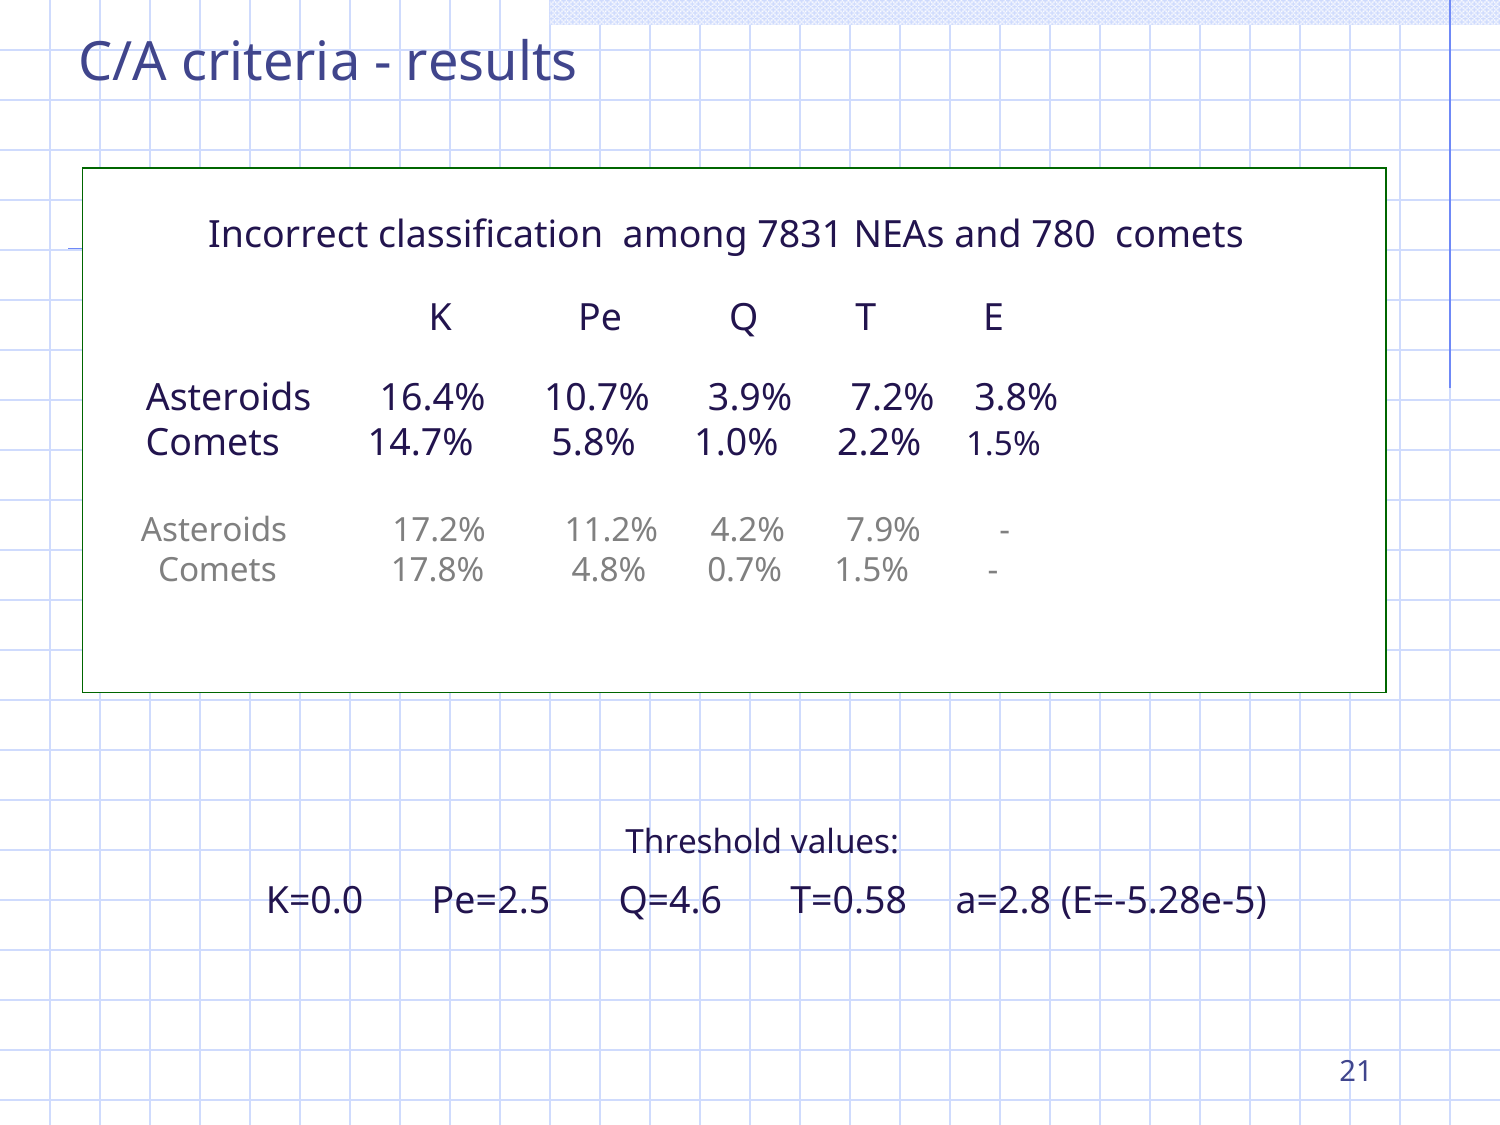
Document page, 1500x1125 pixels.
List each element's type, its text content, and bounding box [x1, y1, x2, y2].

text_box Threshold values: K=0.0 Pe=2.5 Q=4.6 T=0.58 a=2.8 (E=-5.28e-5) [99, 812, 1443, 929]
text_box Incorrect classification among 7831 NEAs and 780 comets K Pe Q T E Asteroids 16.4% 10.7% 3.9% 7.2% 3.8% Comets 14.7% 5.8% 1.0% 2.2% 1.5% Asteroids 17.2% 11.2% 4.2% 7.9% - Comets 17.8% 4.8% 0.7% 1.5% - [82, 167, 1387, 693]
text_box C/A criteria - results [63, 18, 594, 100]
picture [549, 0, 1449, 25]
picture [1451, 0, 1500, 25]
